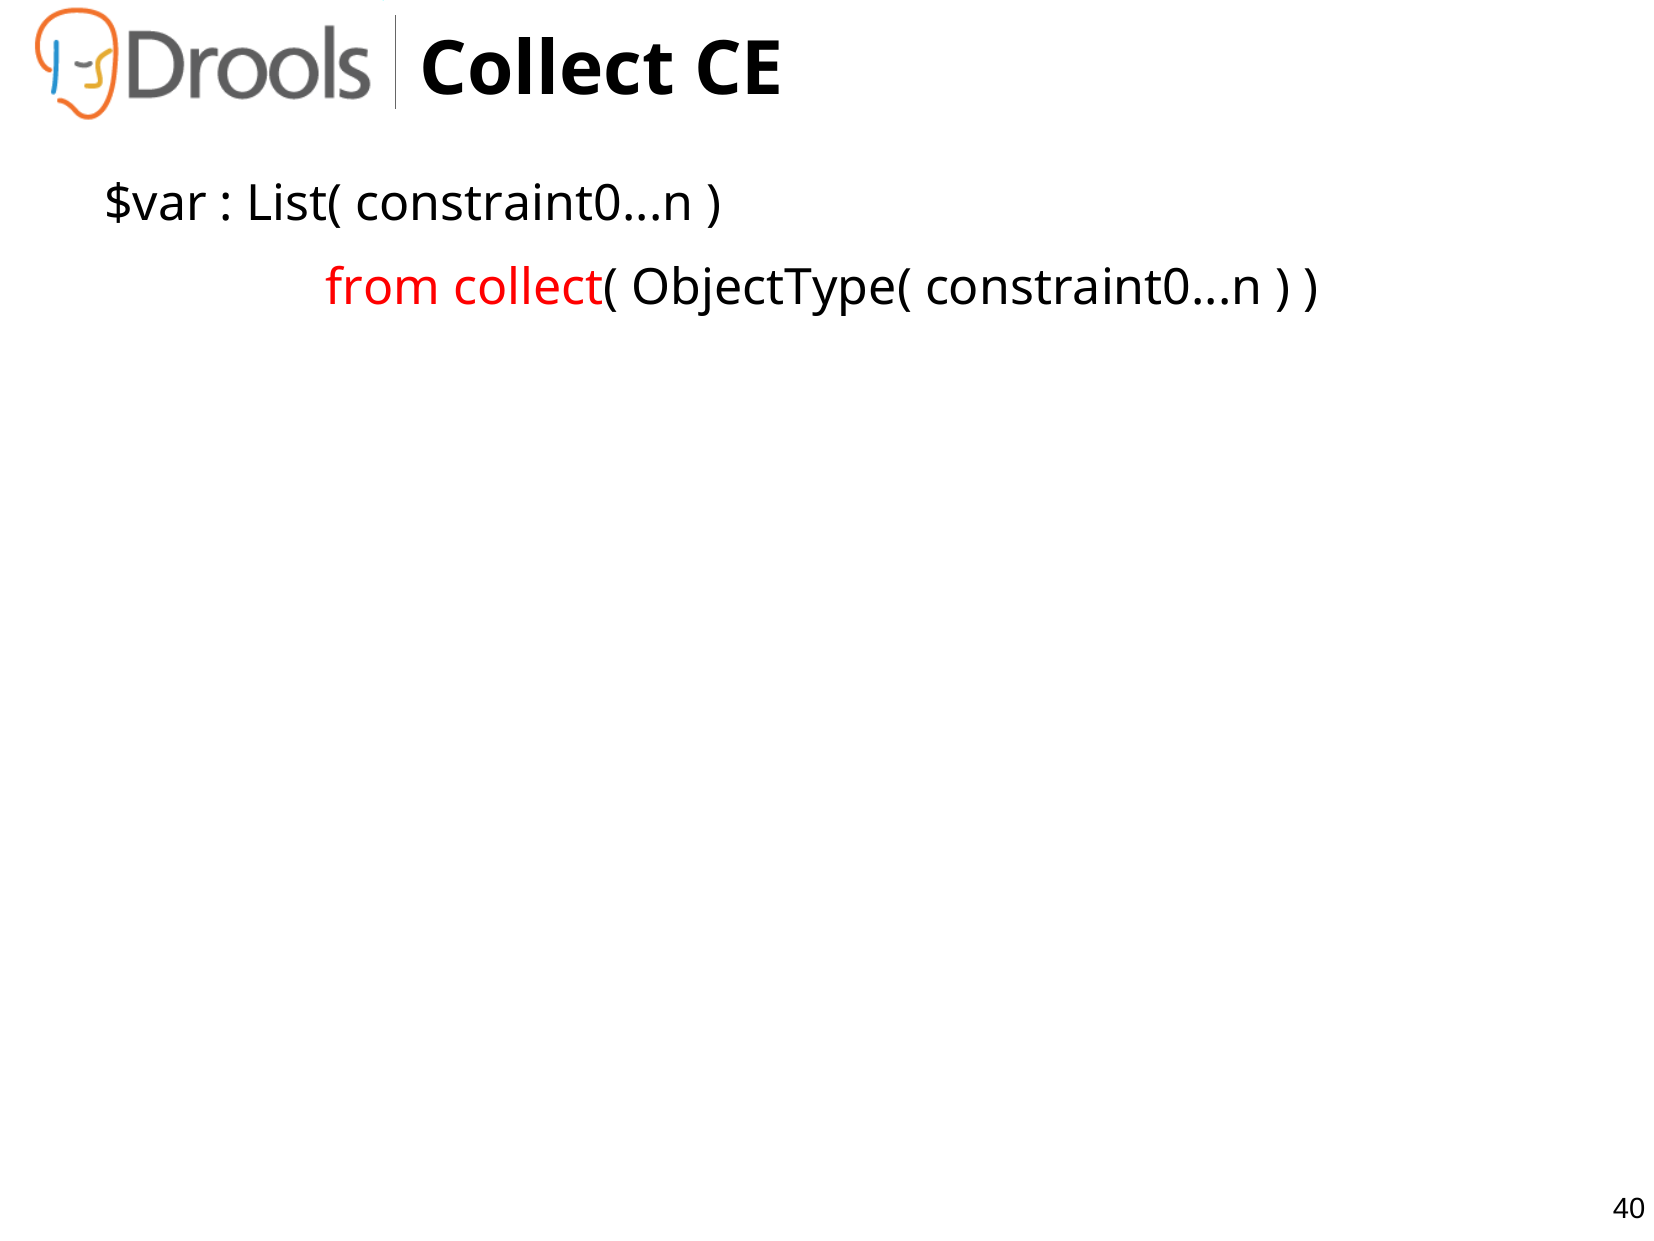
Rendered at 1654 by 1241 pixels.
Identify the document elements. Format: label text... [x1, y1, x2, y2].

title Collect CE [419, 12, 1630, 118]
picture [29, 0, 384, 126]
list $var : List( constraint0...n ) from collect( ObjectType( constraint0...n ) ) [104, 166, 1517, 934]
